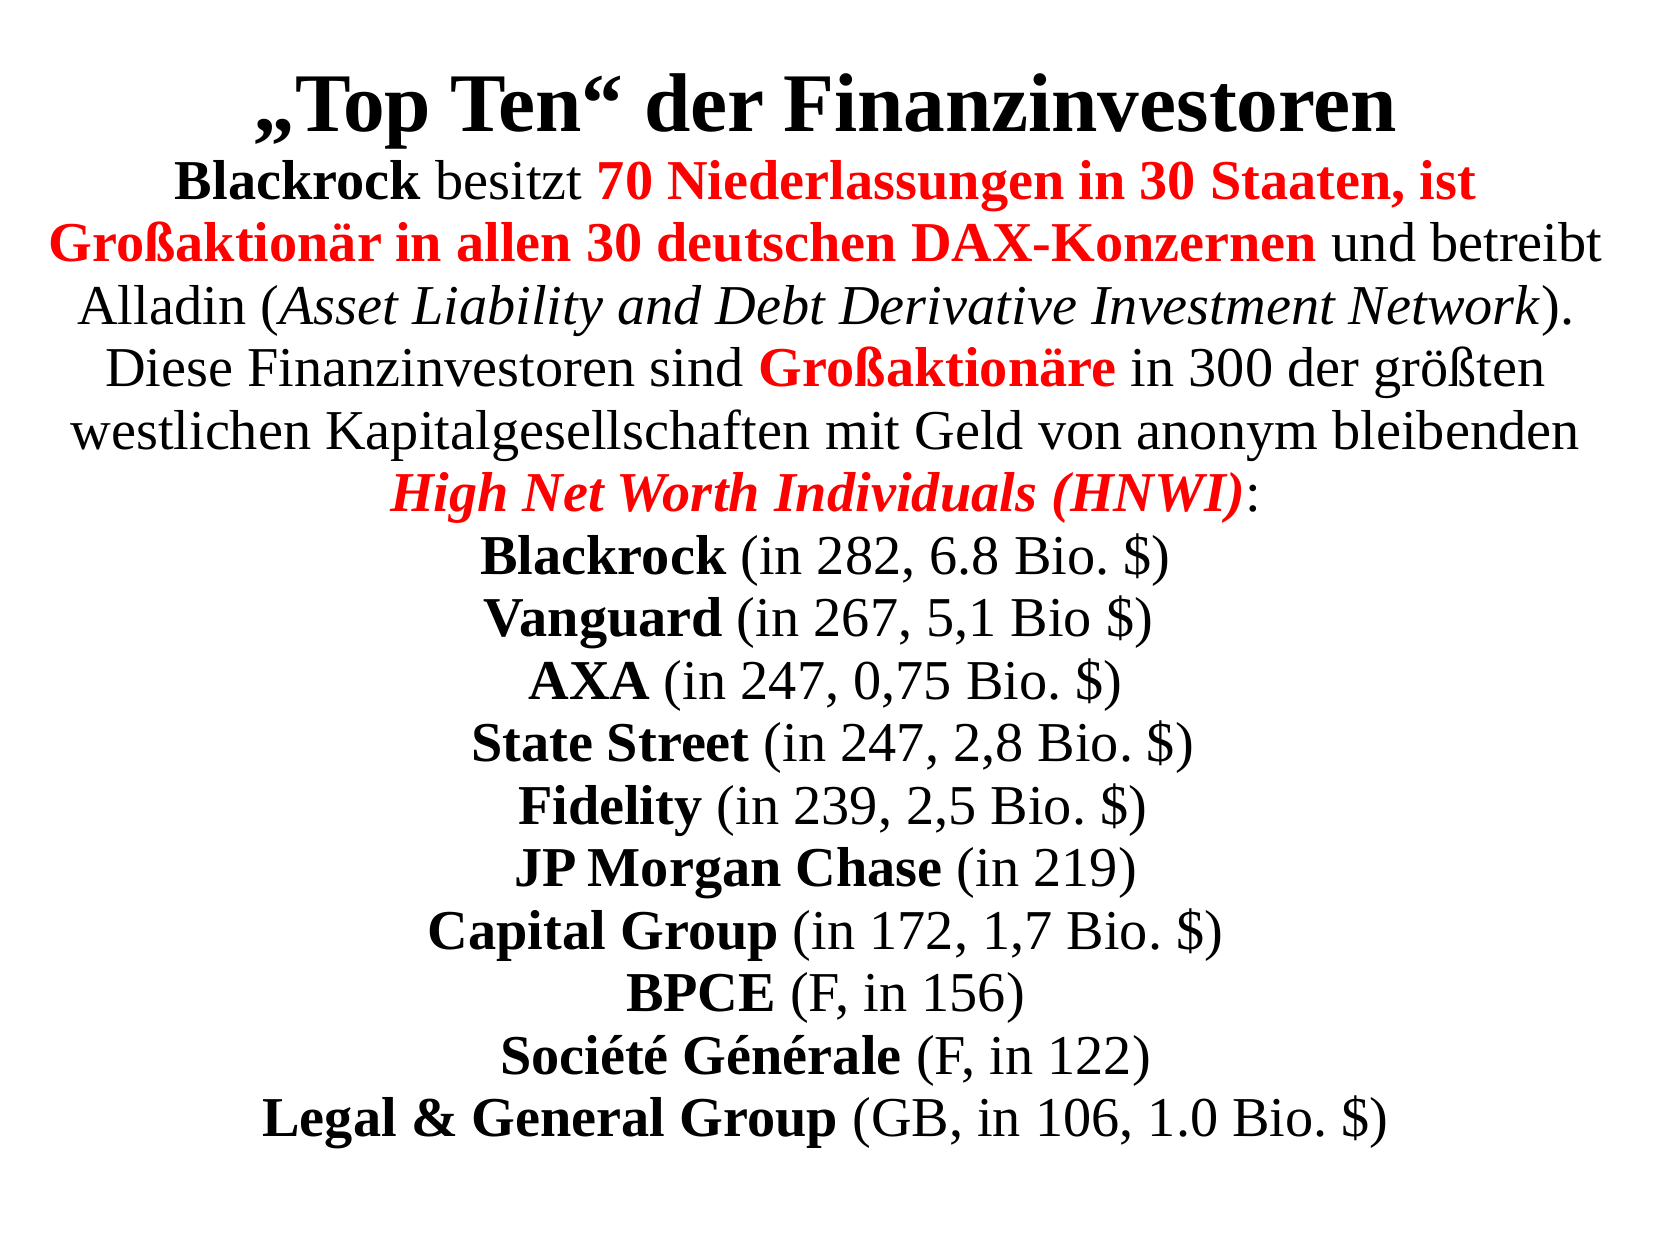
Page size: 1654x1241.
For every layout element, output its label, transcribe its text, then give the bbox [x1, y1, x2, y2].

text_box „Top Ten“ der Finanzinvestoren Blackrock besitzt 70 Niederlassungen in 30 Staaten, ist Großaktionär in allen 30 deutschen DAX-Konzernen und betreibt Alladin (Asset Liability and Debt Derivative Investment Network). Diese Finanzinvestoren sind Großaktionäre in 300 der größten westlichen Kapitalgesellschaften mit Geld von anonym bleibenden High Net Worth Individuals (HNWI): Blackrock (in 282, 6.8 Bio. $) Vanguard (in 267, 5,1 Bio $) AXA (in 247, 0,75 Bio. $) State Street (in 247, 2,8 Bio. $) Fidelity (in 239, 2,5 Bio. $) JP Morgan Chase (in 219) Capital Group (in 172, 1,7 Bio. $) BPCE (F, in 156) Société Générale (F, in 122) Legal & General Group (GB, in 106, 1.0 Bio. $) [33, 49, 1618, 1165]
